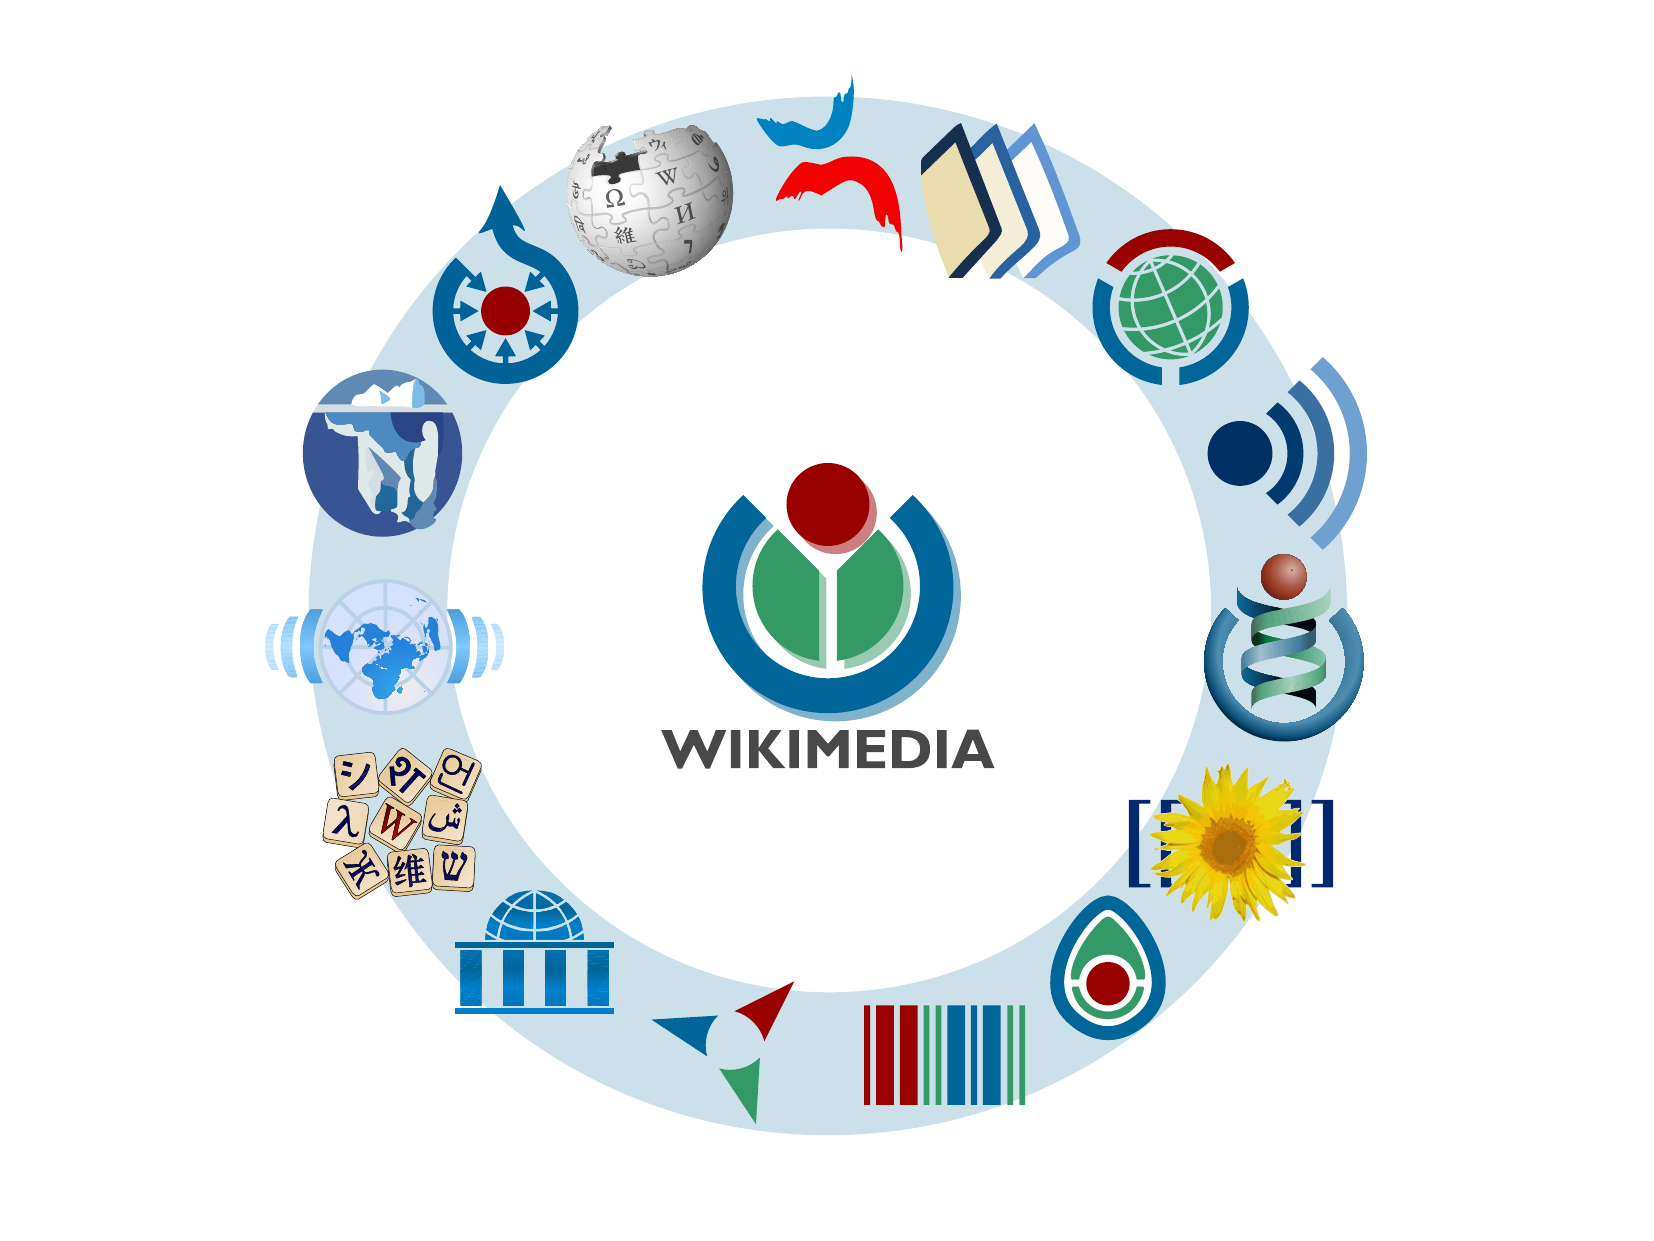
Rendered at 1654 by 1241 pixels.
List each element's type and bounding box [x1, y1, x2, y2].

picture [253, 47, 1400, 1193]
